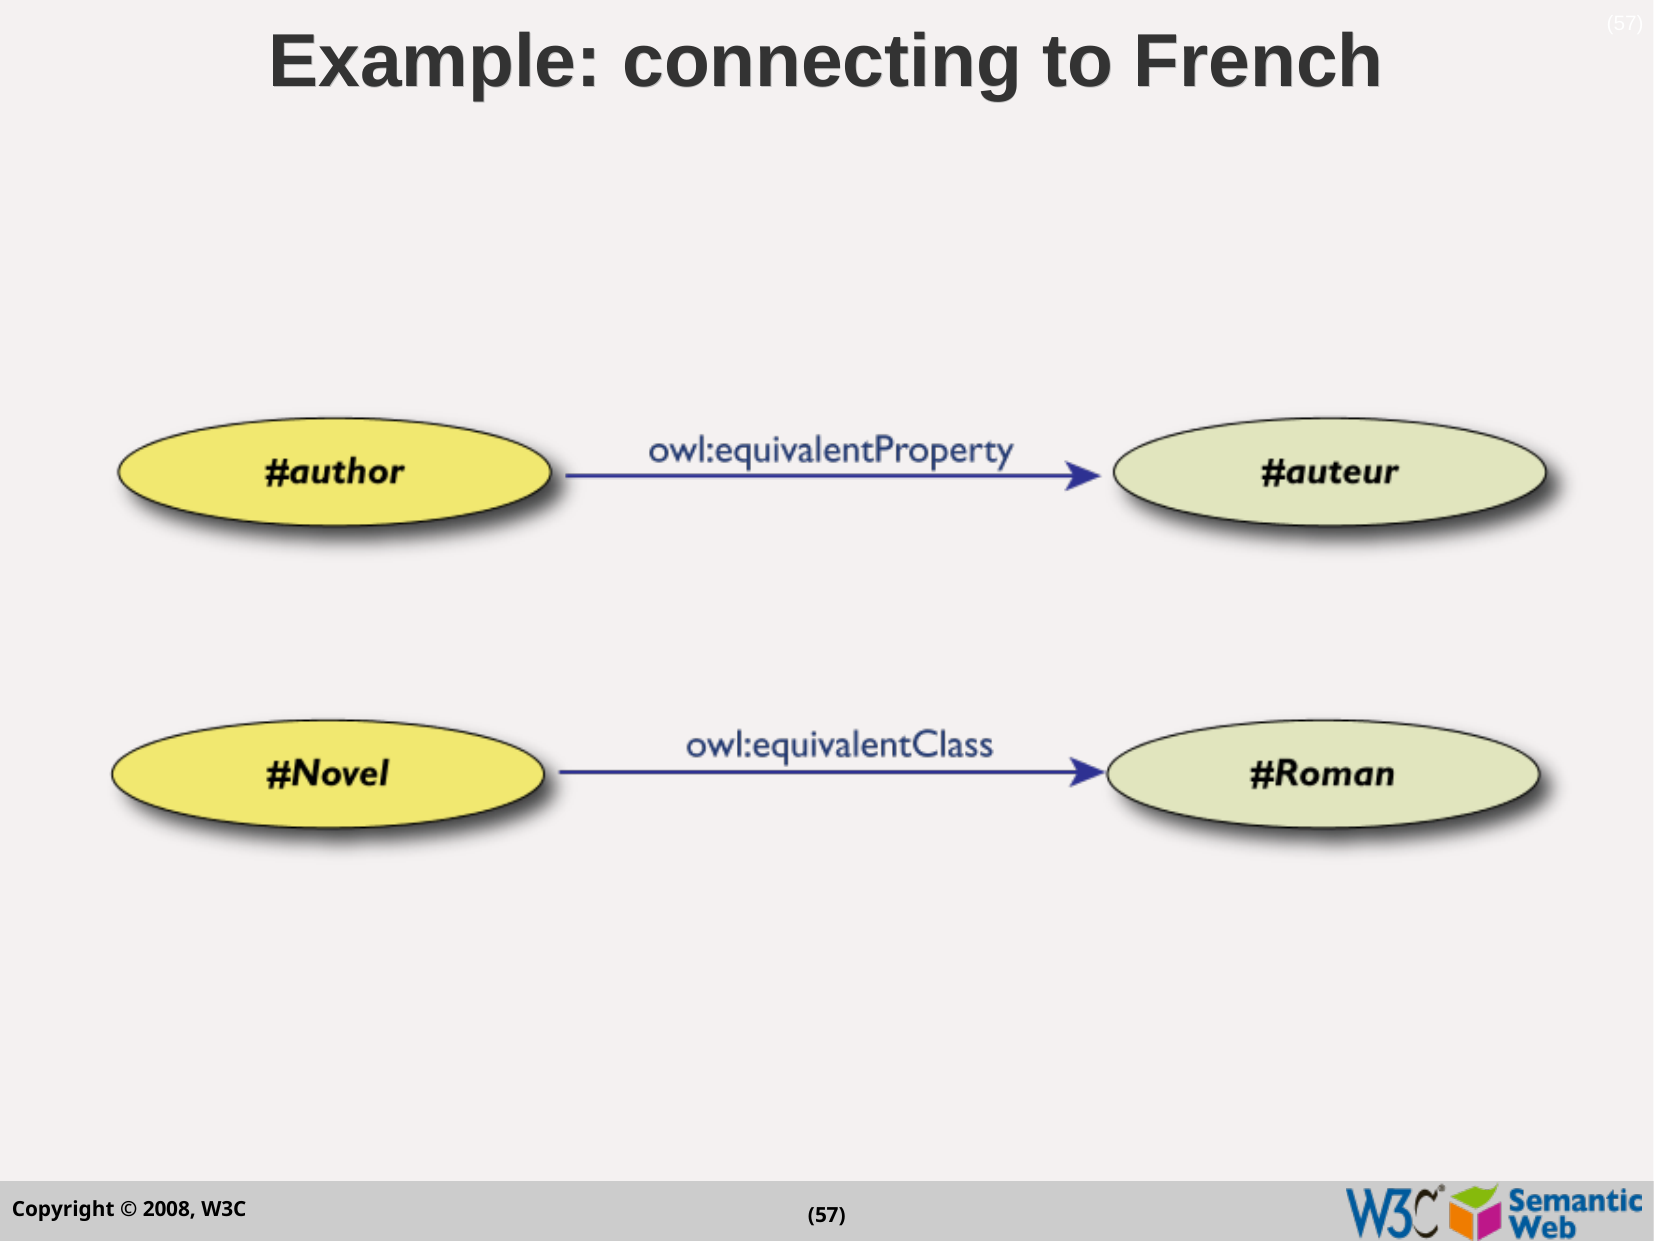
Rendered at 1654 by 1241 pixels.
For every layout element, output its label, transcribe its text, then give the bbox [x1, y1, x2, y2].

picture [95, 401, 1590, 872]
picture [1346, 1181, 1642, 1241]
title Example: connecting to French [0, 0, 1654, 119]
